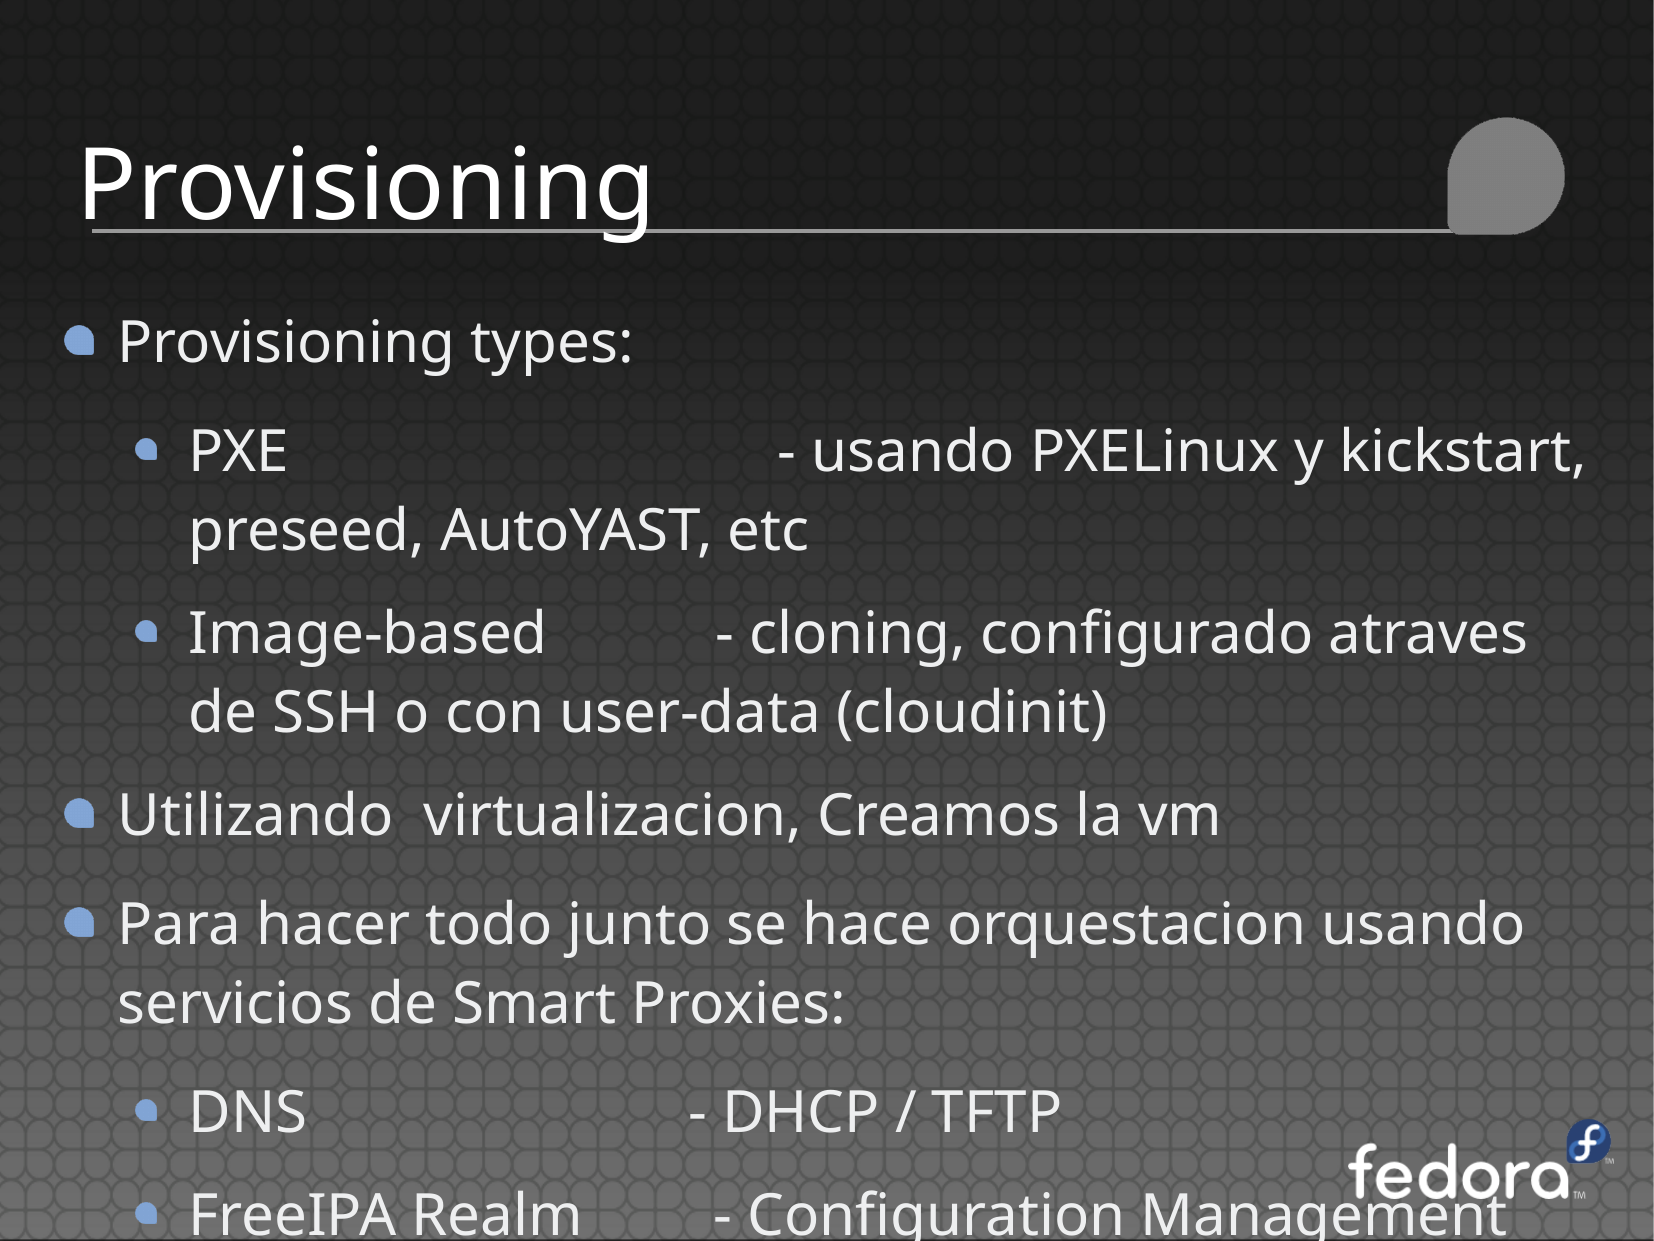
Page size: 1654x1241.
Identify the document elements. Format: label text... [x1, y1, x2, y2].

list Provisioning types: PXE - usando PXELinux y kickstart, preseed, AutoYAST, etc Image-based - cloning, configurado atraves de SSH o con user-data (cloudinit) Utilizando virtualizacion, Creamos la vm Para hacer todo junto se hace orquestacion usando servicios de Smart Proxies: DNS - DHCP / TFTP FreeIPA Realm - Configuration Management [46, 300, 1592, 1241]
picture [0, 0, 1654, 1241]
title Provisioning [76, 112, 1566, 249]
